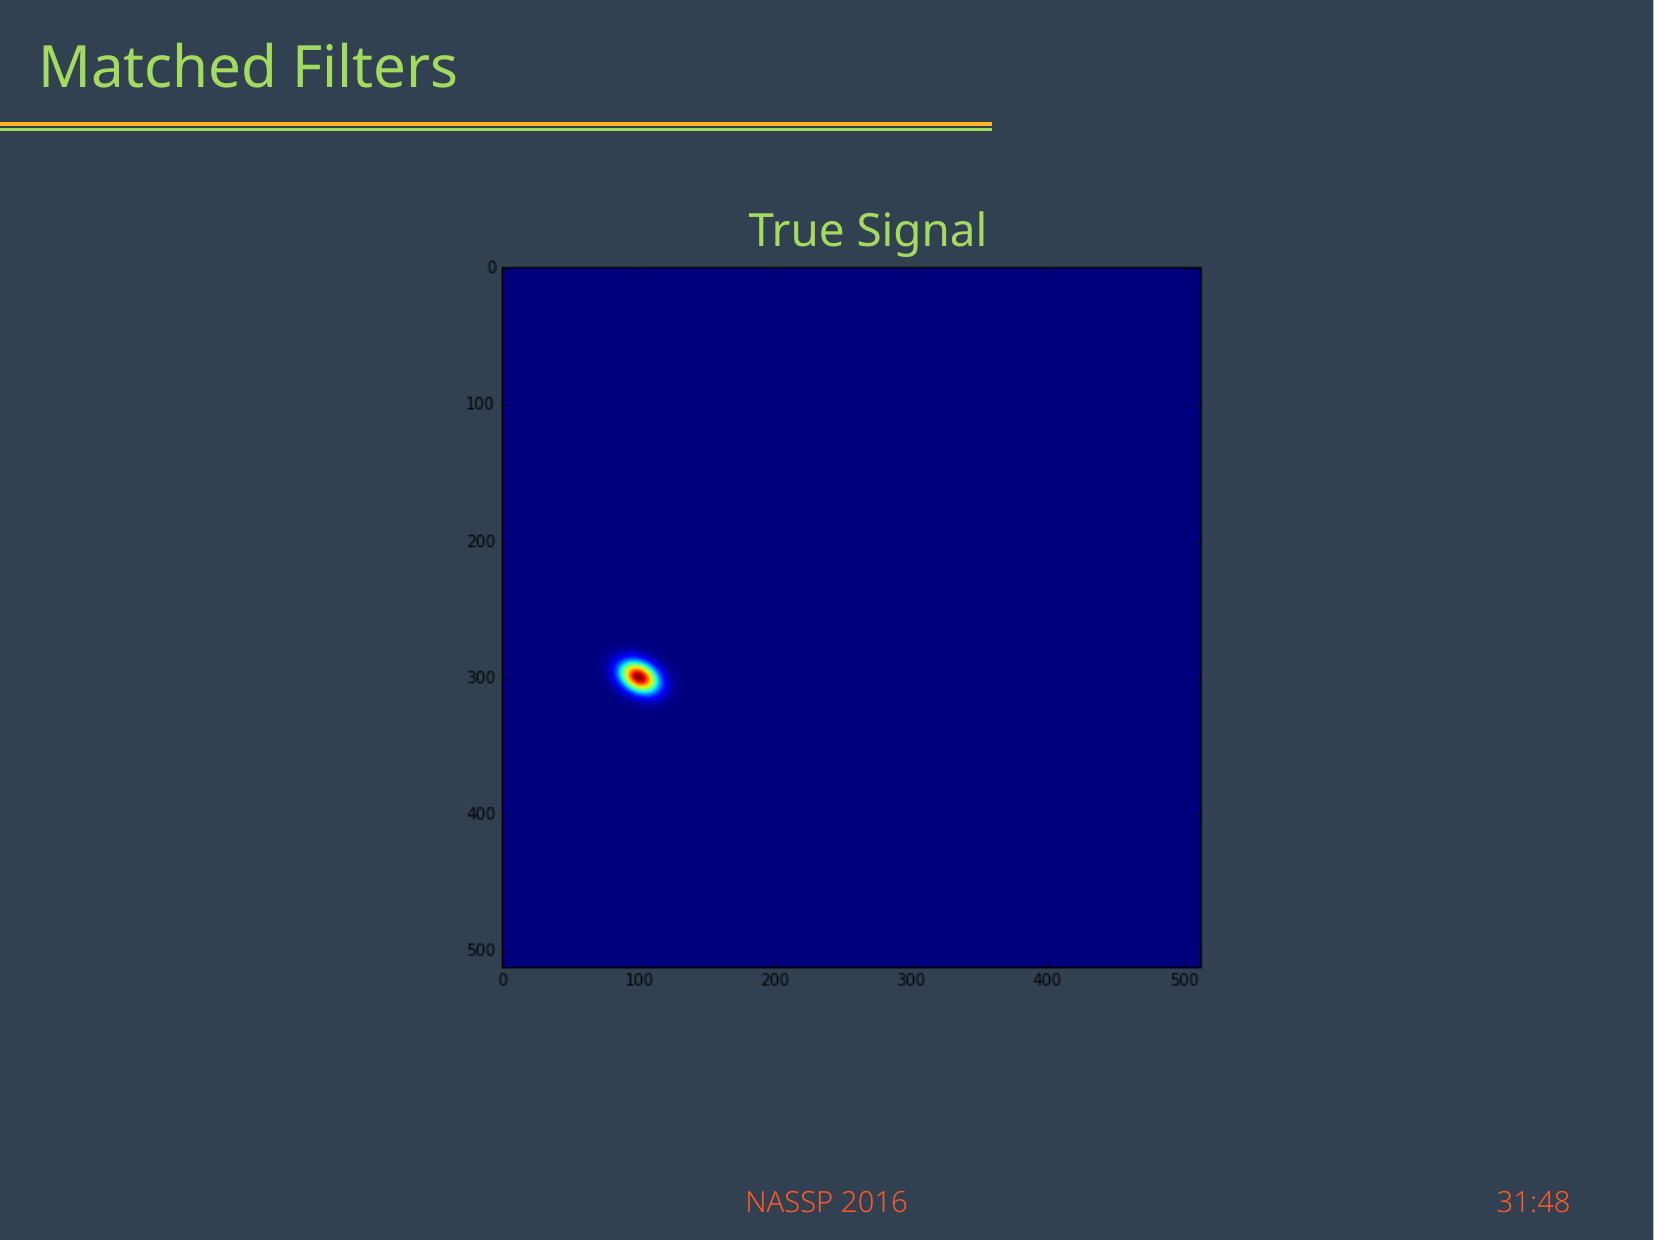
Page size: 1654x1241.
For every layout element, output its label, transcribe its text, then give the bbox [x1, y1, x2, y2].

picture [455, 250, 1210, 1000]
text_box Matched Filters [23, 17, 1300, 103]
text_box True Signal [637, 190, 1099, 260]
